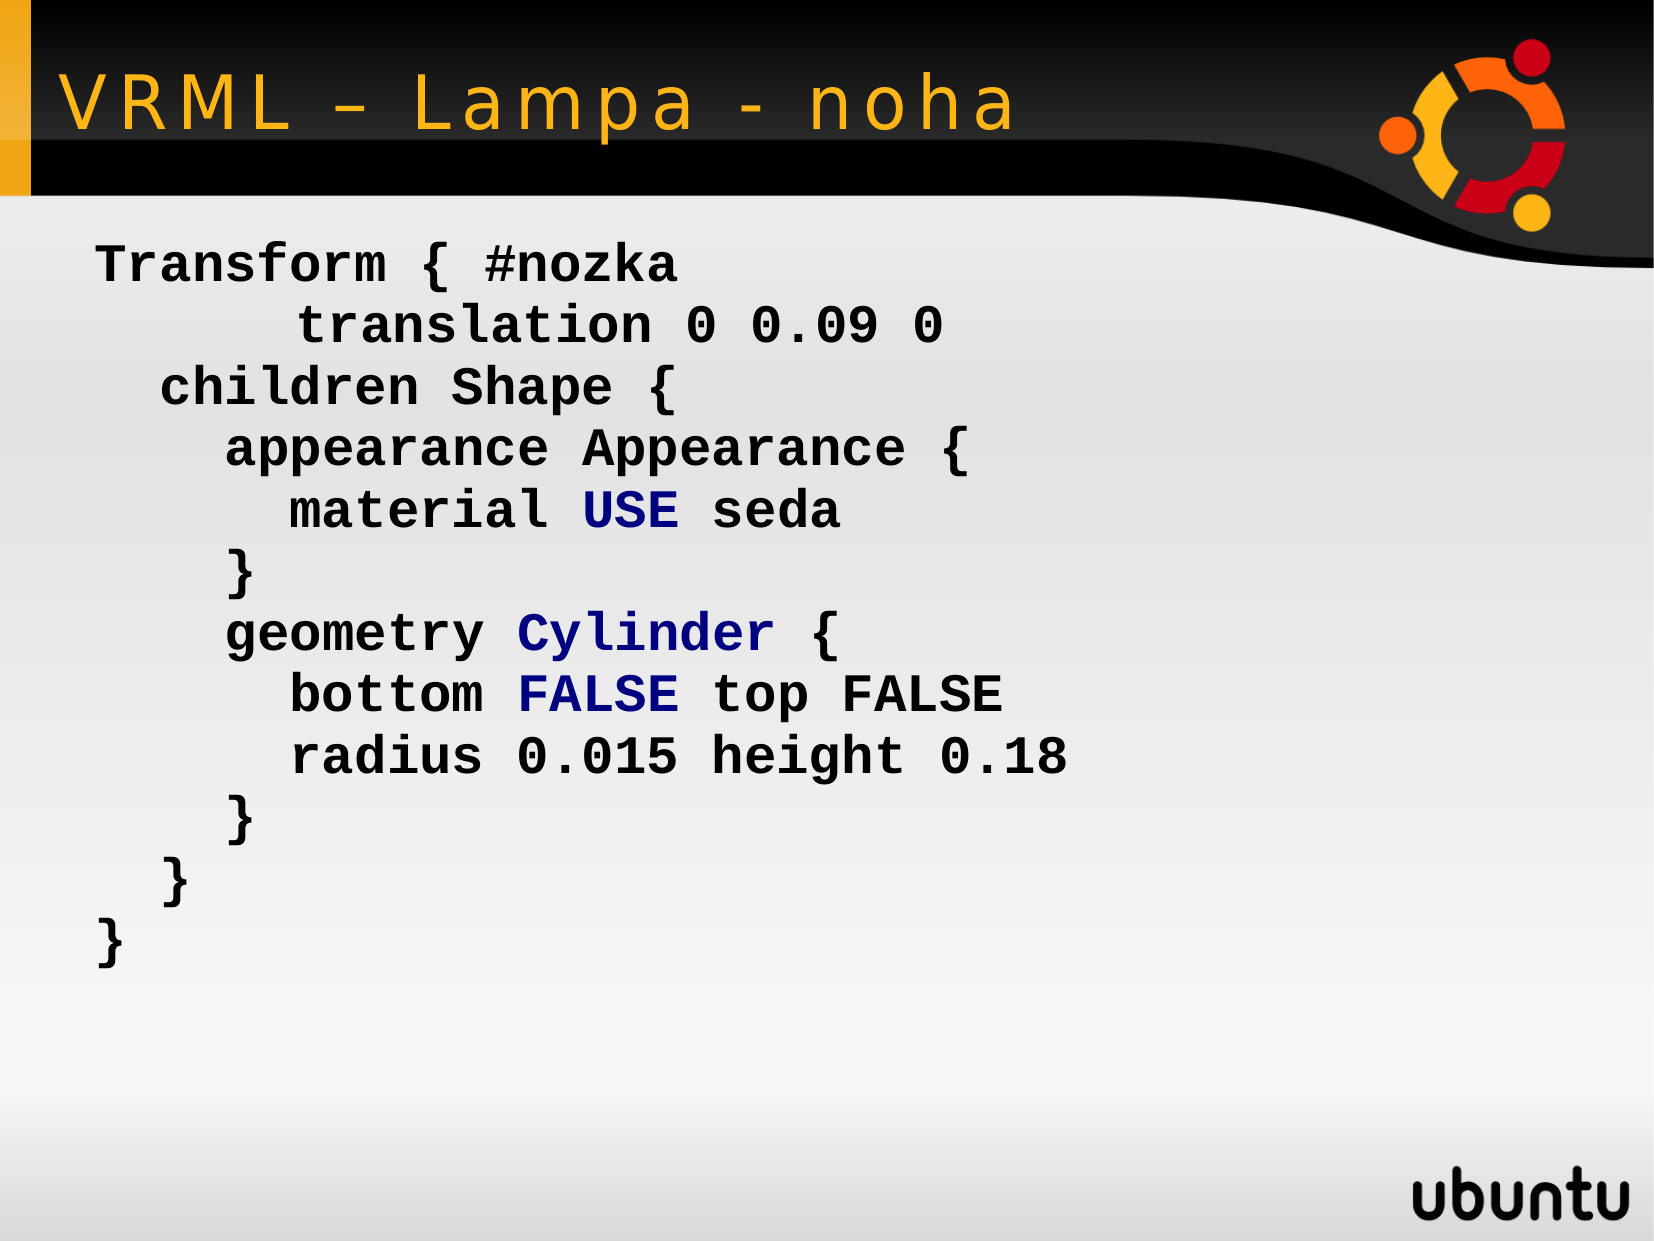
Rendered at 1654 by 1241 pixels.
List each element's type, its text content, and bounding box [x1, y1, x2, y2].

picture [0, 0, 1654, 1241]
title VRML – Lampa - noha [59, 29, 1270, 178]
list Transform { #nozka translation 0 0.09 0 children Shape { appearance Appearance { material USE seda } geometry Cylinder { bottom FALSE top FALSE radius 0.015 height 0.18 } } } [76, 236, 1565, 1055]
